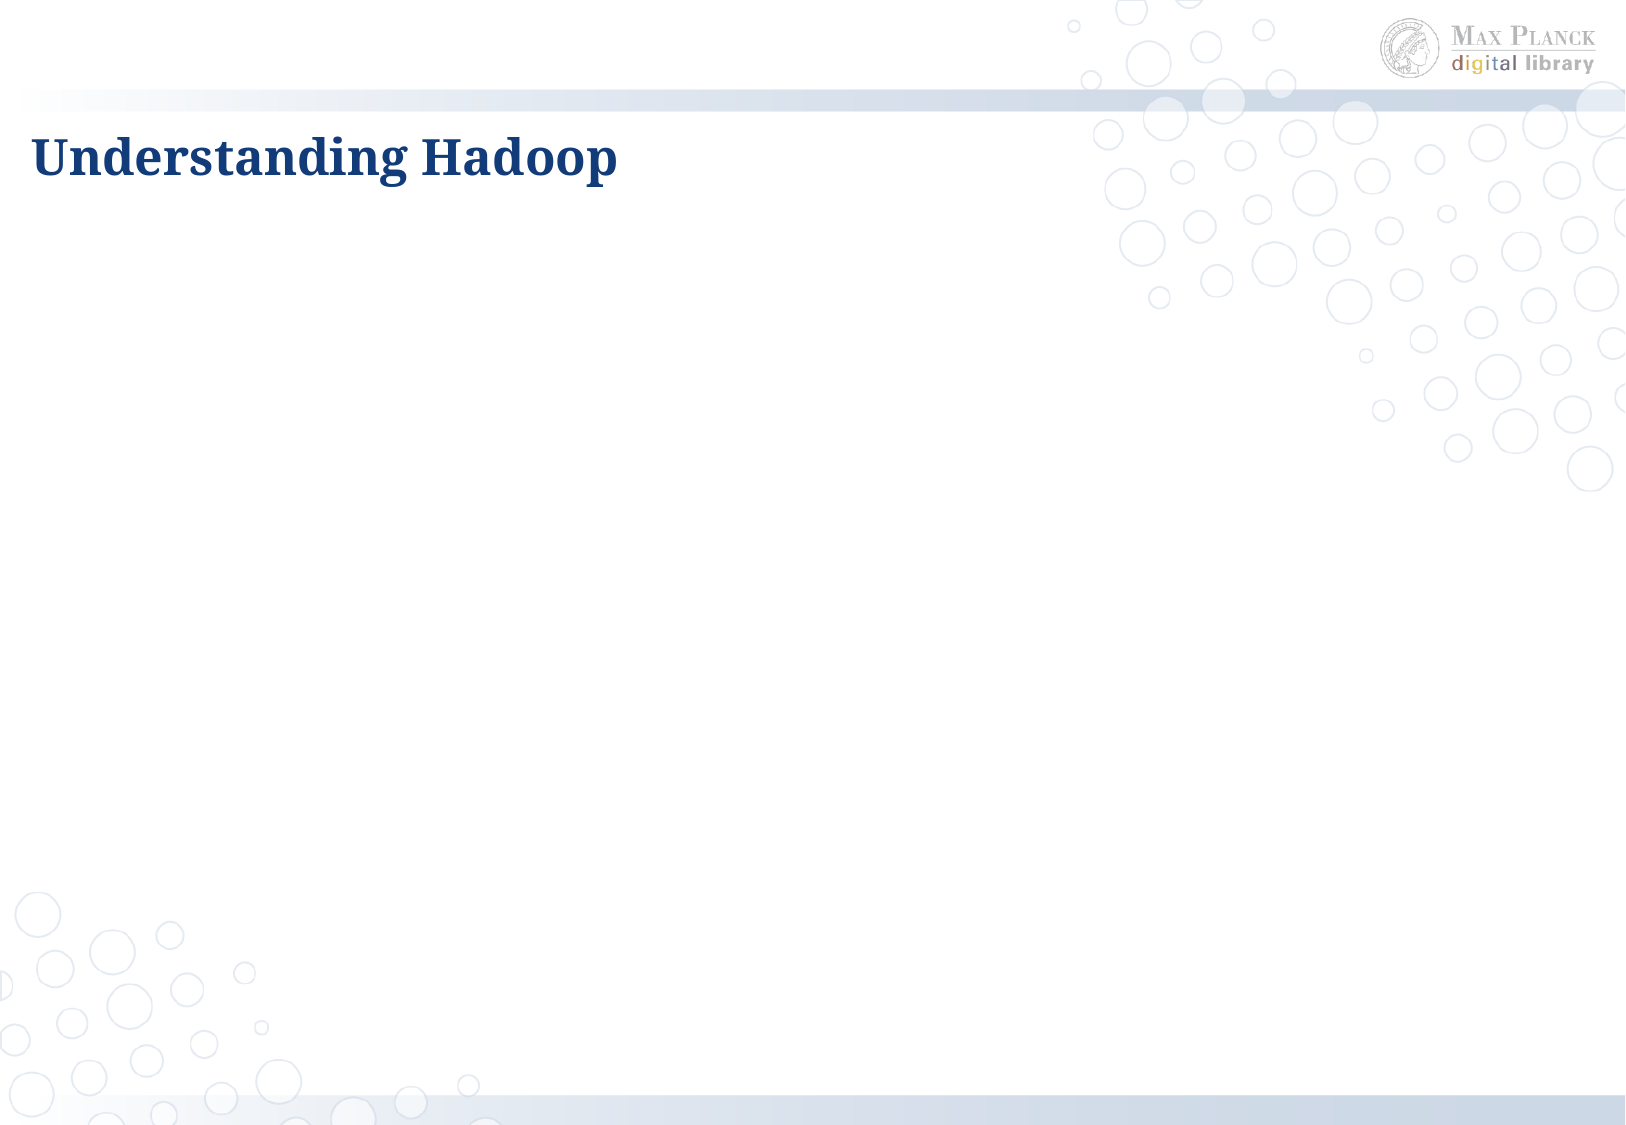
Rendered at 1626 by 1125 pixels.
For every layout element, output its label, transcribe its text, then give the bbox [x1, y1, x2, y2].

list Understanding Hadoop [31, 125, 1594, 187]
picture [0, 0, 1626, 1125]
